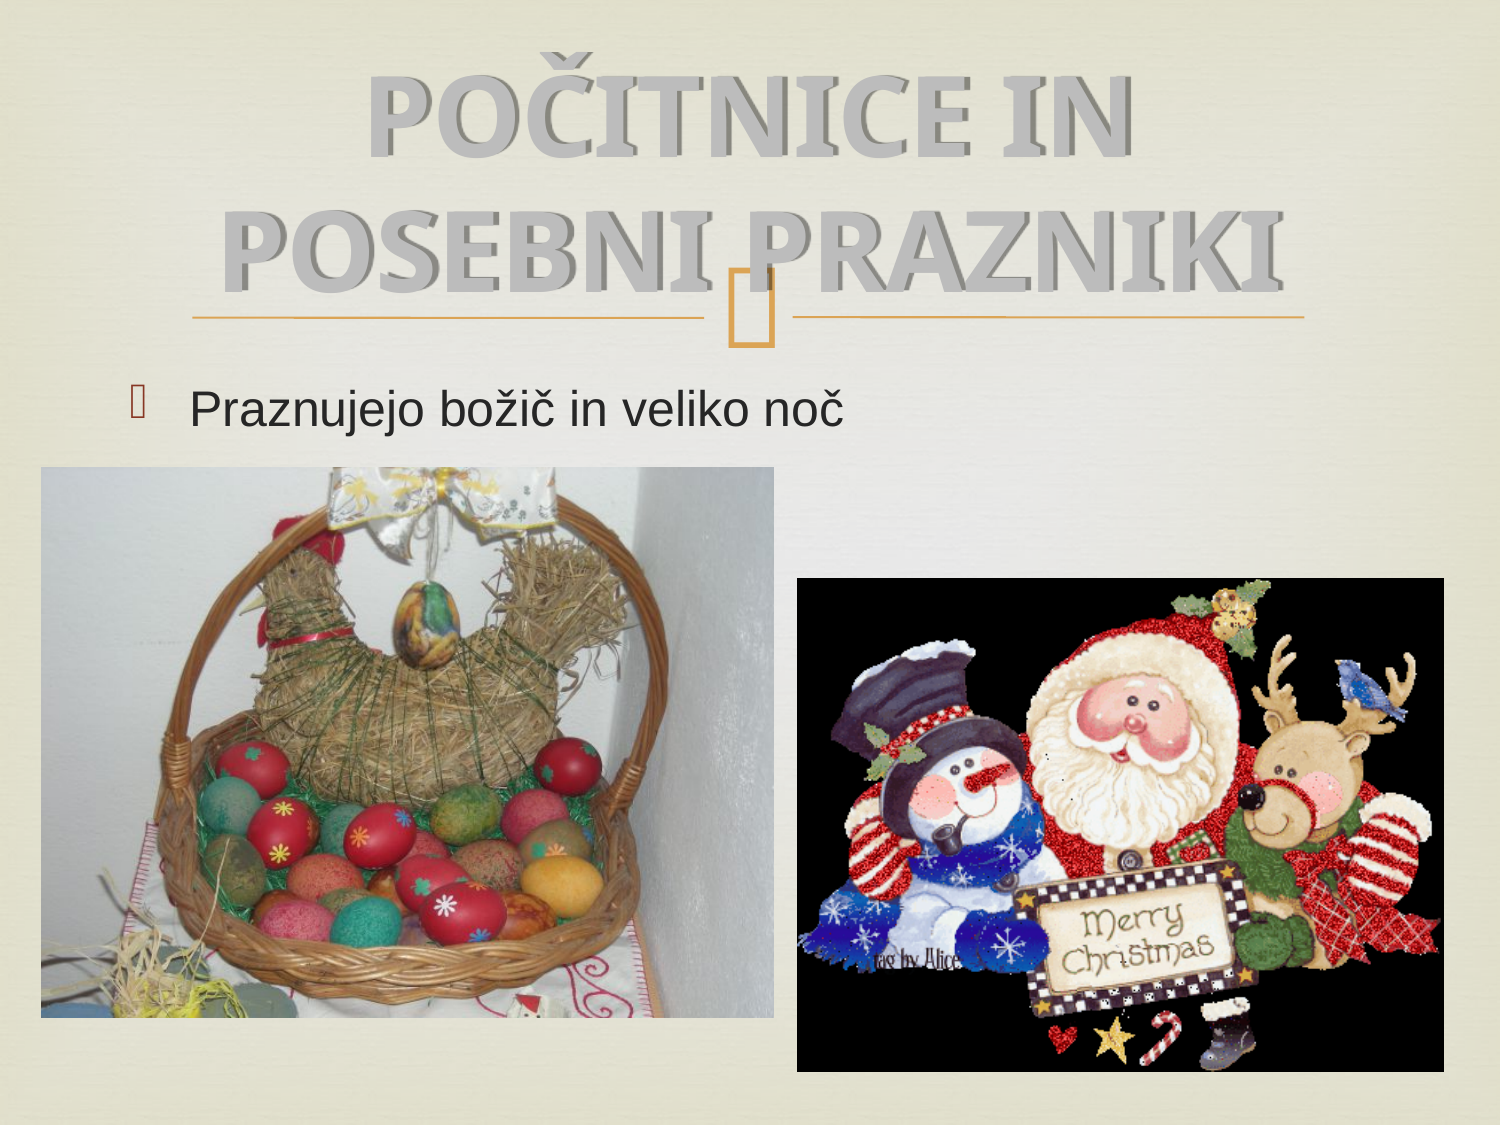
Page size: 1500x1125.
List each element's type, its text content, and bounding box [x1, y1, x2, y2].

picture [41, 467, 774, 1018]
picture [797, 578, 1444, 1072]
title POČITNICE IN POSEBNI PRAZNIKI [112, 93, 1386, 267]
list Praznujejo božič in veliko noč [114, 368, 1386, 1005]
